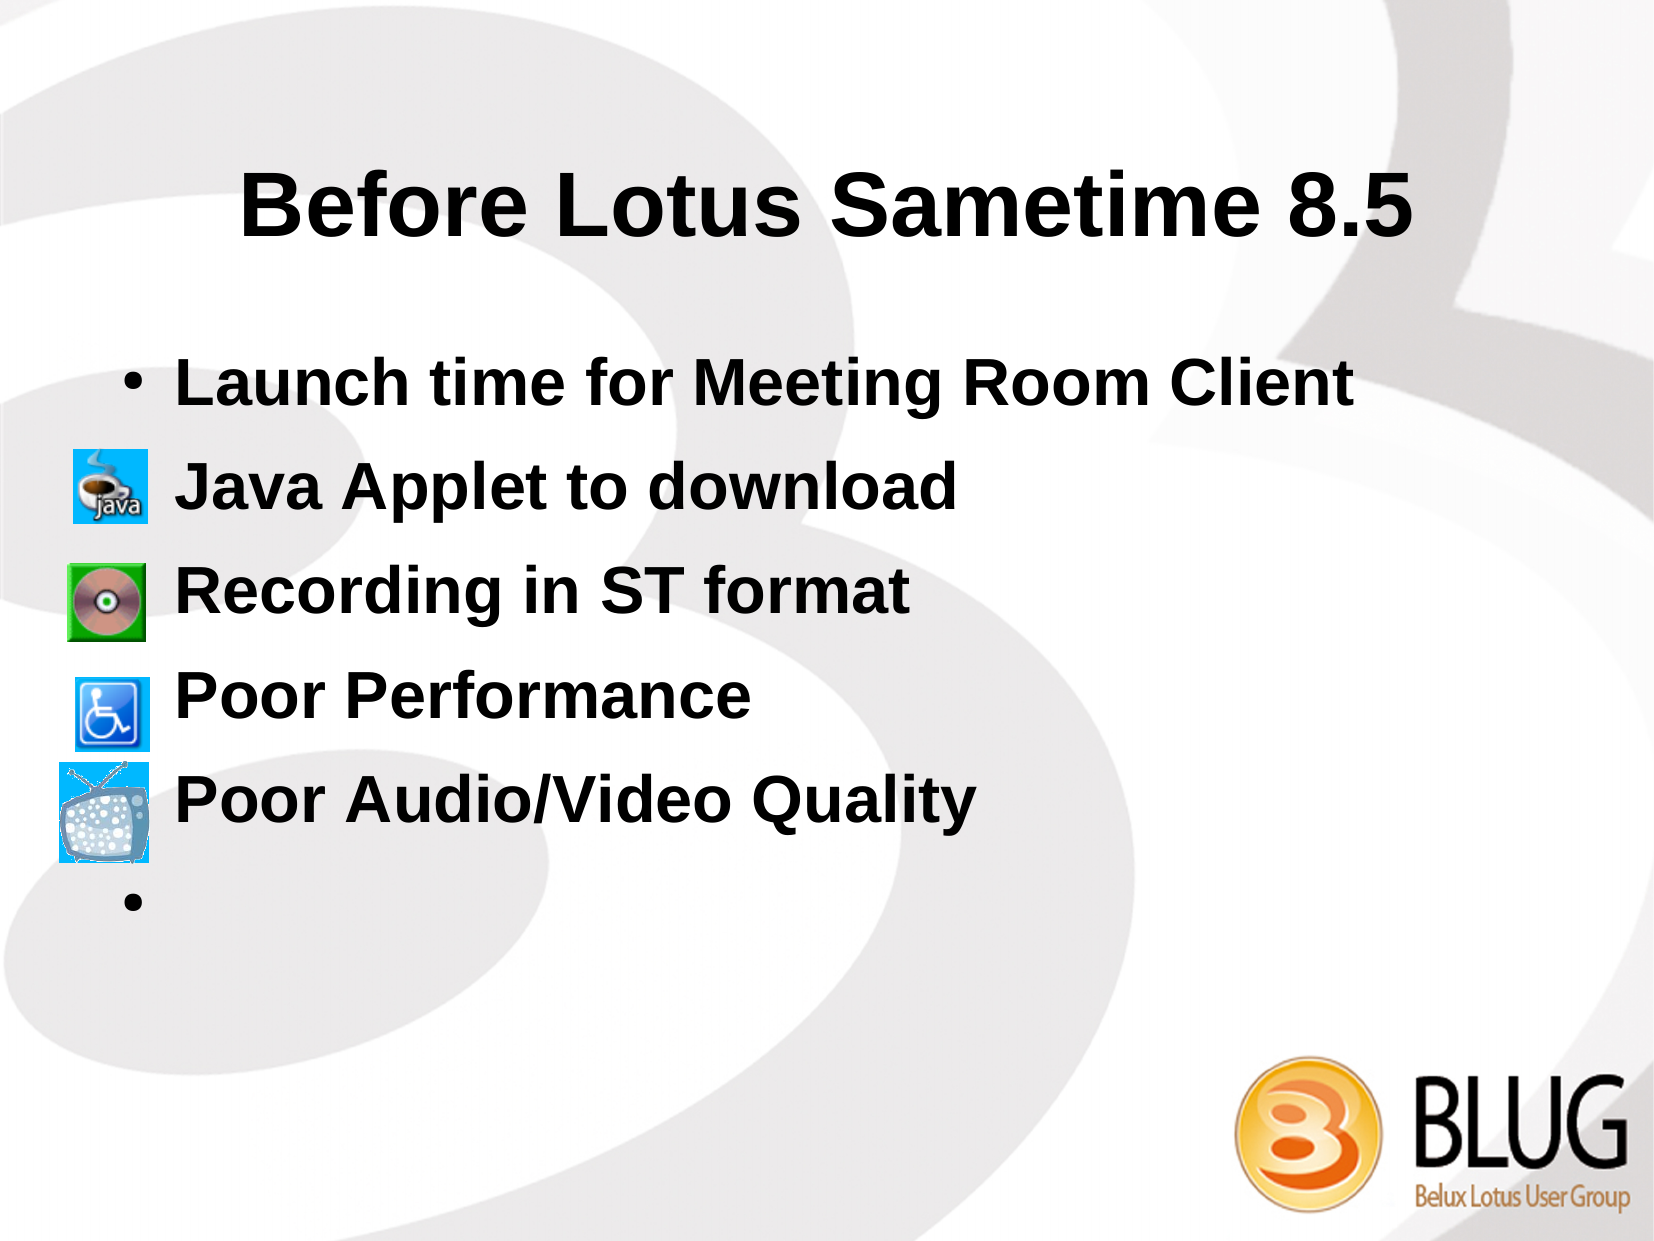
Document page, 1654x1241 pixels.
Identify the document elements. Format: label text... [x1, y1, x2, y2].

title Before Lotus Sametime 8.5 [121, 102, 1534, 310]
picture [0, 0, 1654, 1241]
list Launch time for Meeting Room Client Java Applet to download Recording in ST format Poor Performance Poor Audio/Video Quality [86, 344, 1499, 1126]
